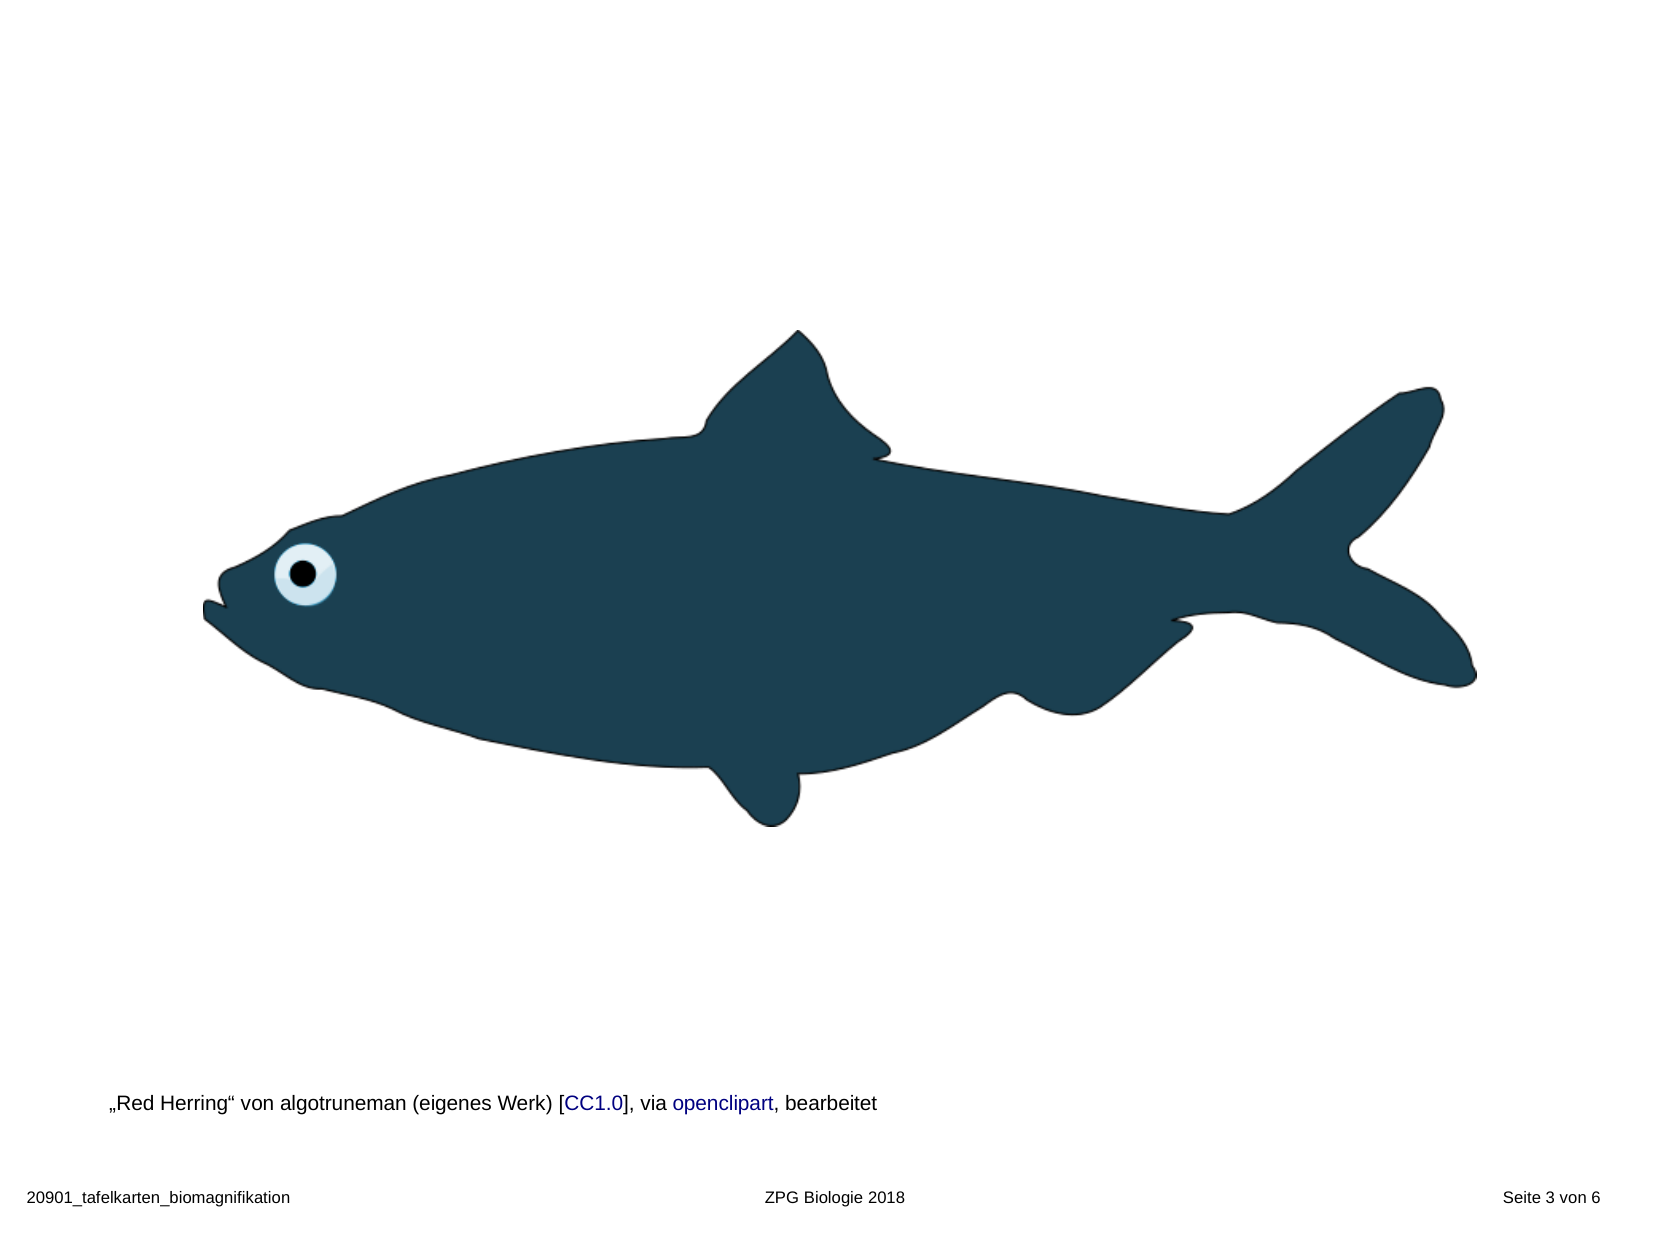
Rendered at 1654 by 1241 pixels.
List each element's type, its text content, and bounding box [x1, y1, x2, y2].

picture [203, 330, 1477, 827]
text_box „Red Herring“ von algotruneman (eigenes Werk) [CC1.0], via openclipart, bearbeitet [94, 1084, 910, 1146]
text_box 20901_tafelkarten_biomagnifikation ZPG Biologie 2018 Seite 3 von 6 [11, 1181, 1630, 1215]
